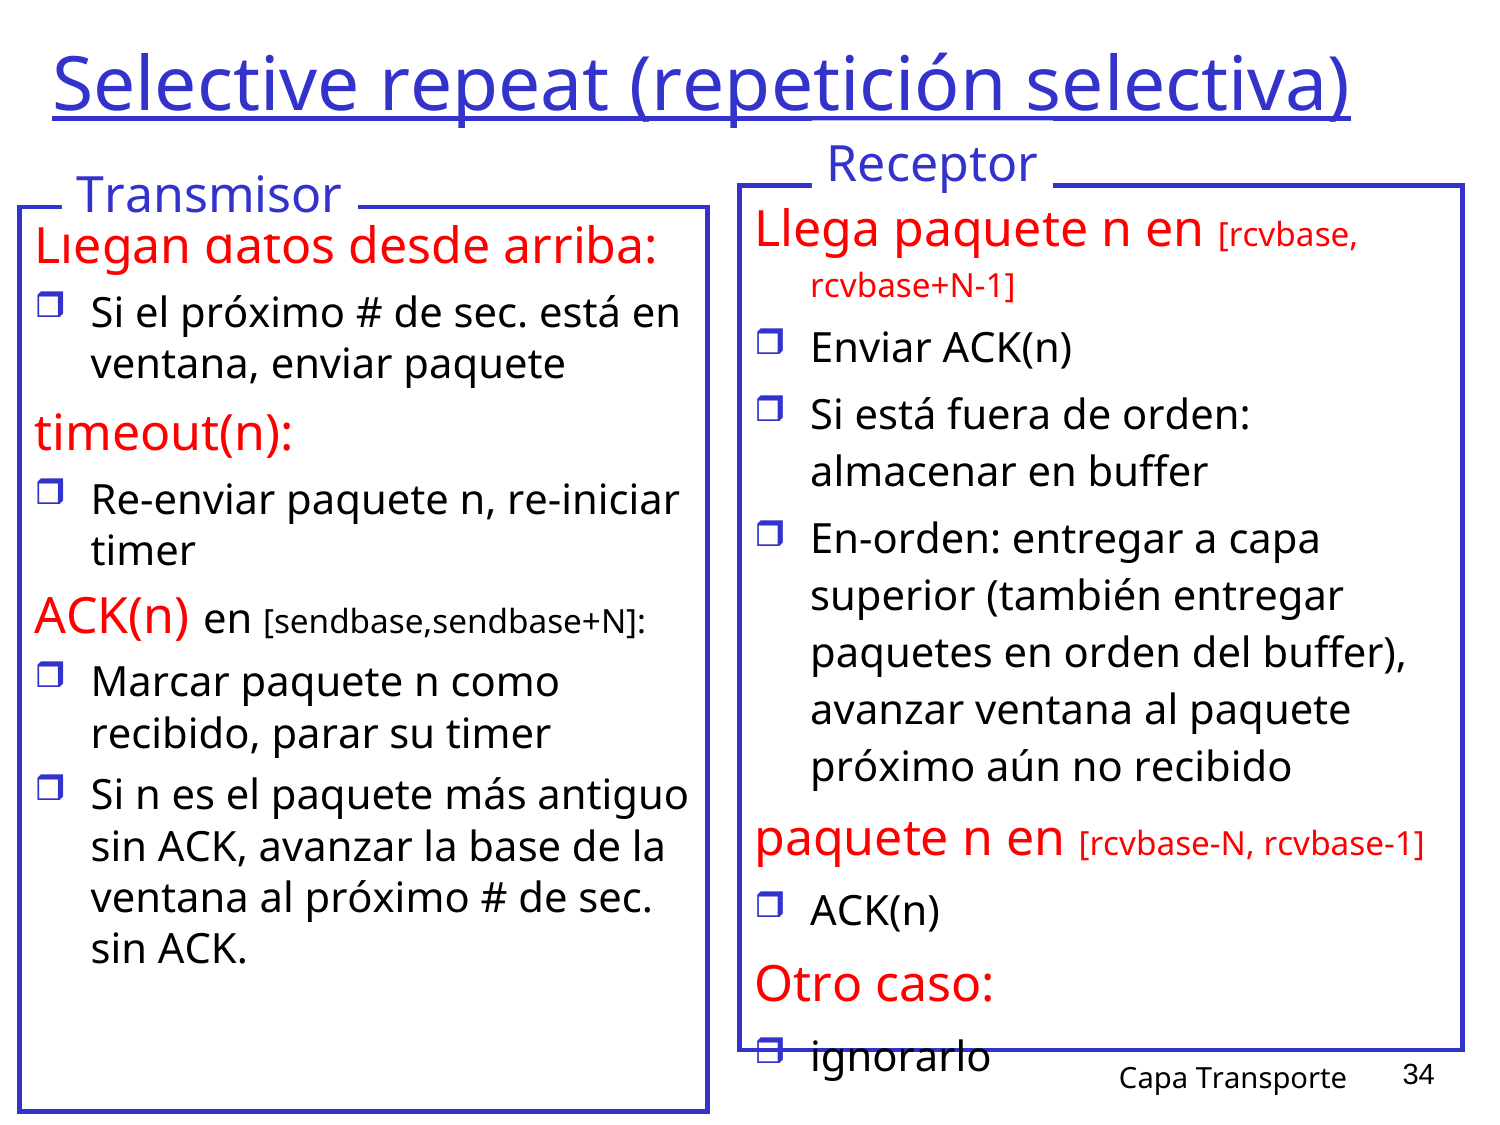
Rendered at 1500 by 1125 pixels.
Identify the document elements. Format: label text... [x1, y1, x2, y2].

text_box Llega paquete n en [rcvbase, rcvbase+N-1] Enviar ACK(n)‏ Si está fuera de orden: almacenar en buffer En-orden: entregar a capa superior (también entregar paquetes en orden del buffer), avanzar ventana al paquete próximo aún no recibido paquete n en [rcvbase-N, rcvbase-1] ACK(n)‏ Otro caso: ignorarlo [739, 185, 1463, 1051]
title Selective repeat (repetición selectiva)‏ [37, 11, 1500, 150]
text_box Receptor [811, 120, 1053, 205]
list Llegan datos desde arriba: Si el próximo # de sec. está en ventana, enviar paquete timeout(n): Re-enviar paquete n, re-iniciar timer ACK(n) en [sendbase,sendbase+N]: Marcar paquete n como recibido, parar su timer Si n es el paquete más antiguo sin ACK, avanzar la base de la ventana al próximo # de sec. sin ACK. [19, 206, 708, 1112]
text_box Transmisor [61, 150, 358, 235]
